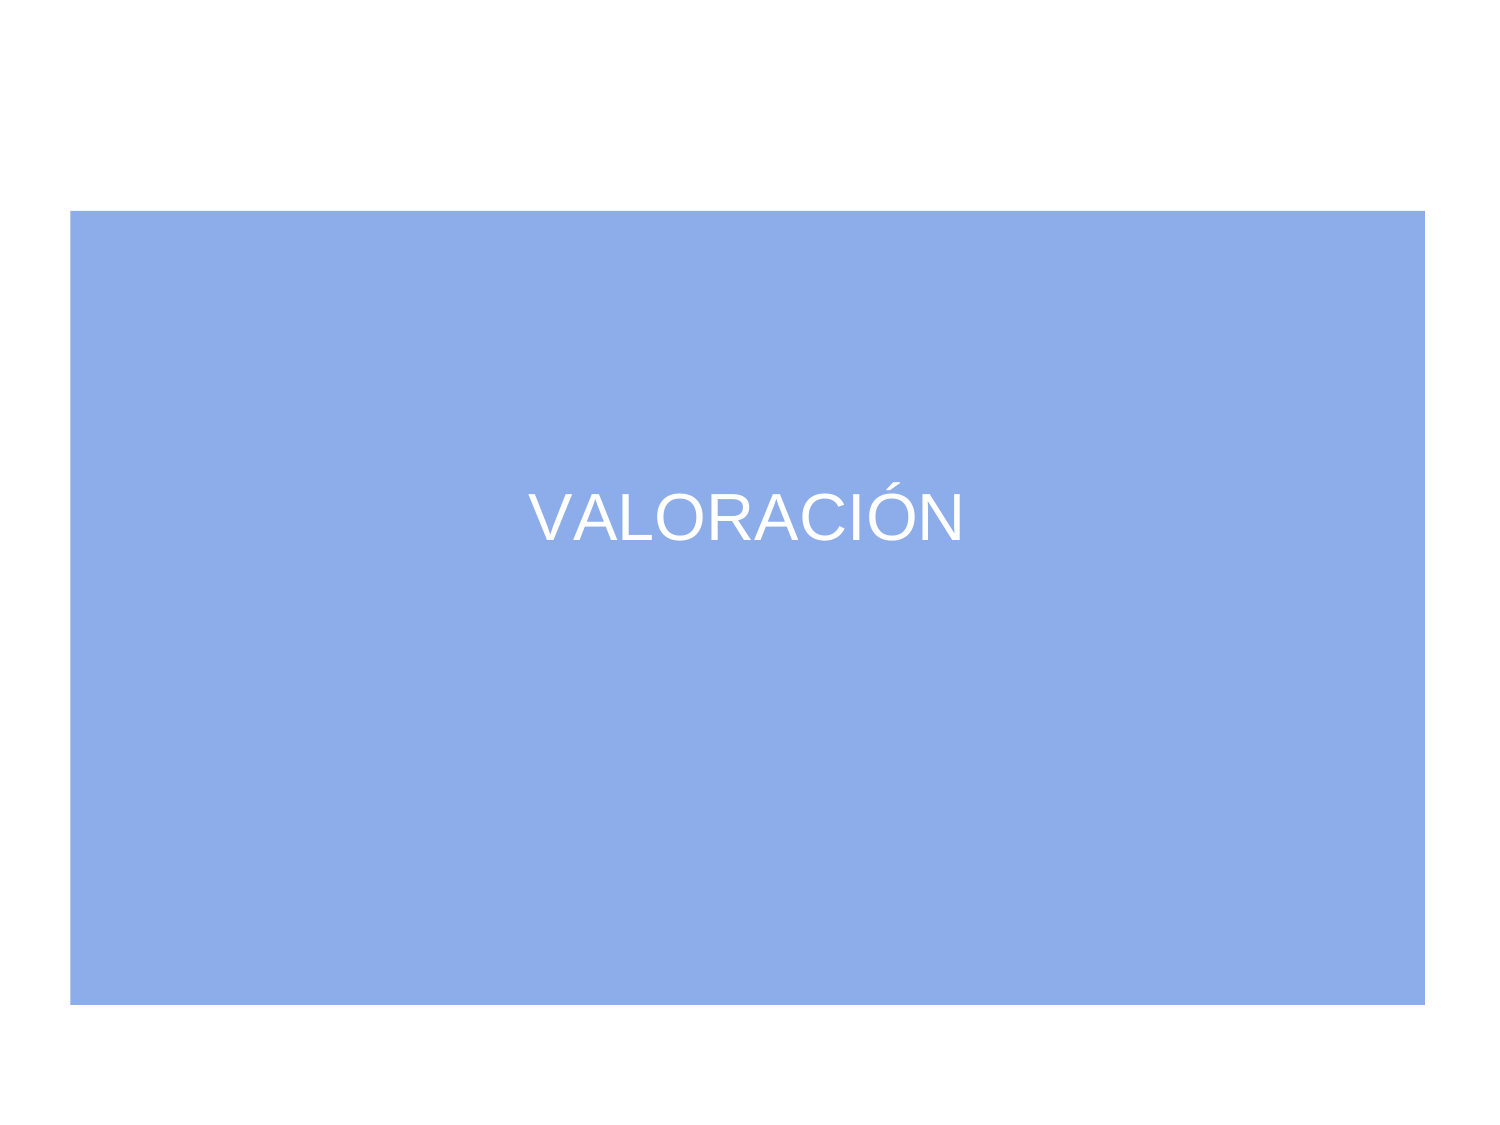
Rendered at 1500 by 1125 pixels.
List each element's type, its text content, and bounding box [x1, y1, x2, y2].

list VALORACIÓN [70, 210, 1425, 1005]
